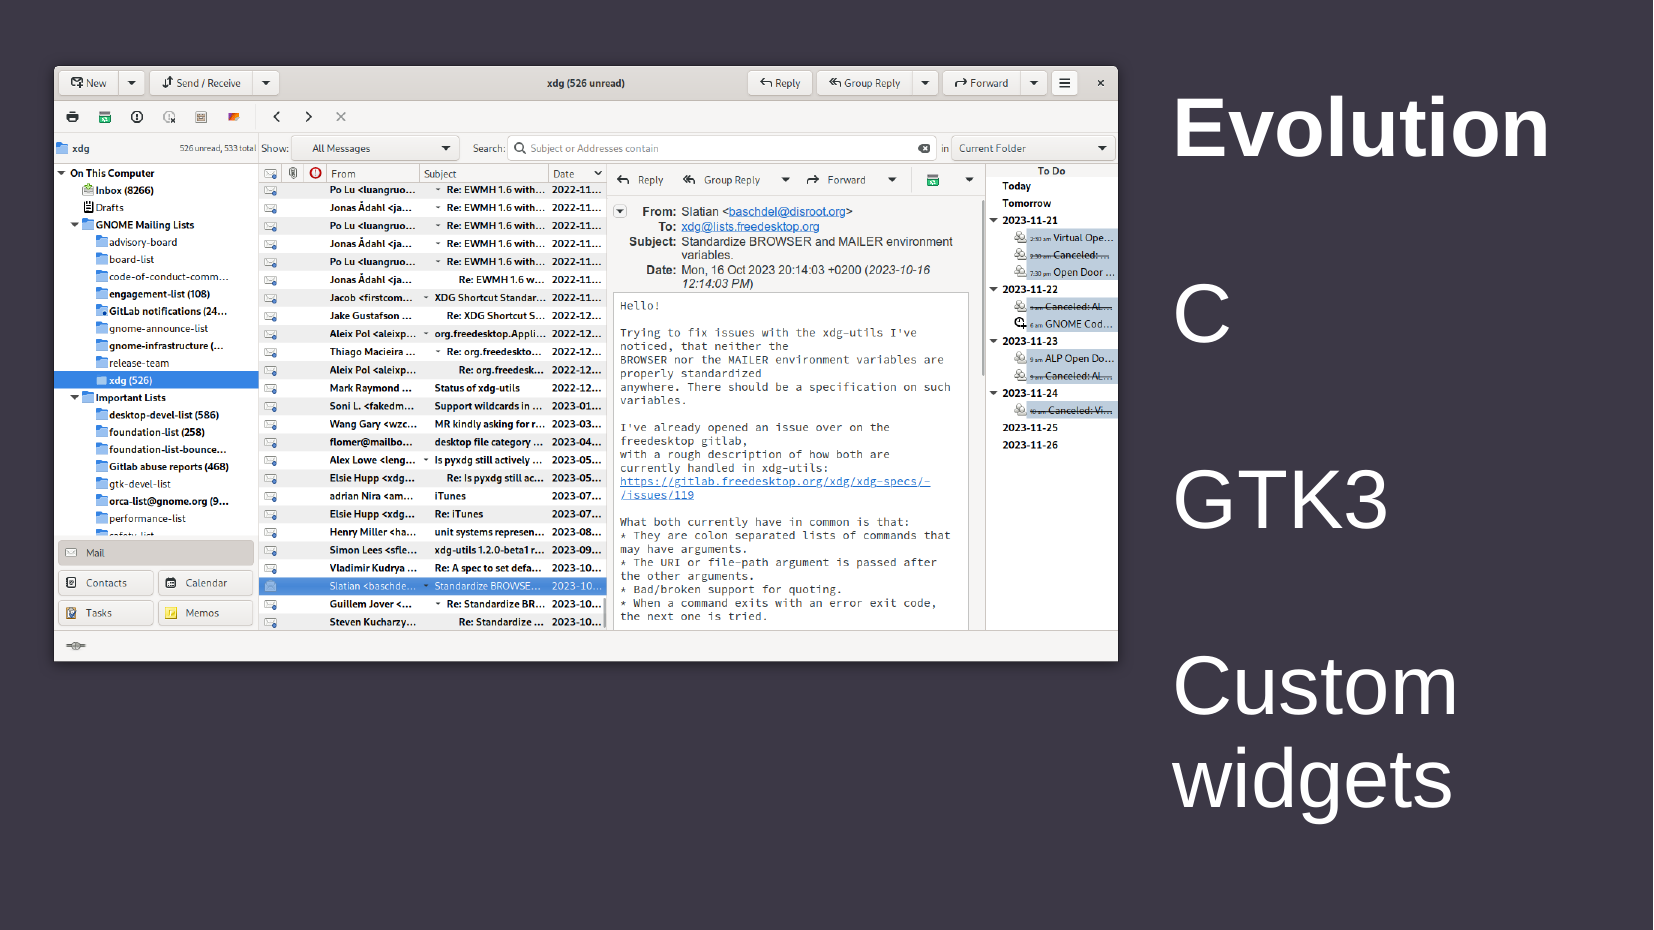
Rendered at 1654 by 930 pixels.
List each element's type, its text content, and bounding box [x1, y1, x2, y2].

picture [34, 48, 1137, 683]
text_box Evolution C GTK3 Custom widgets [1157, 73, 1602, 926]
